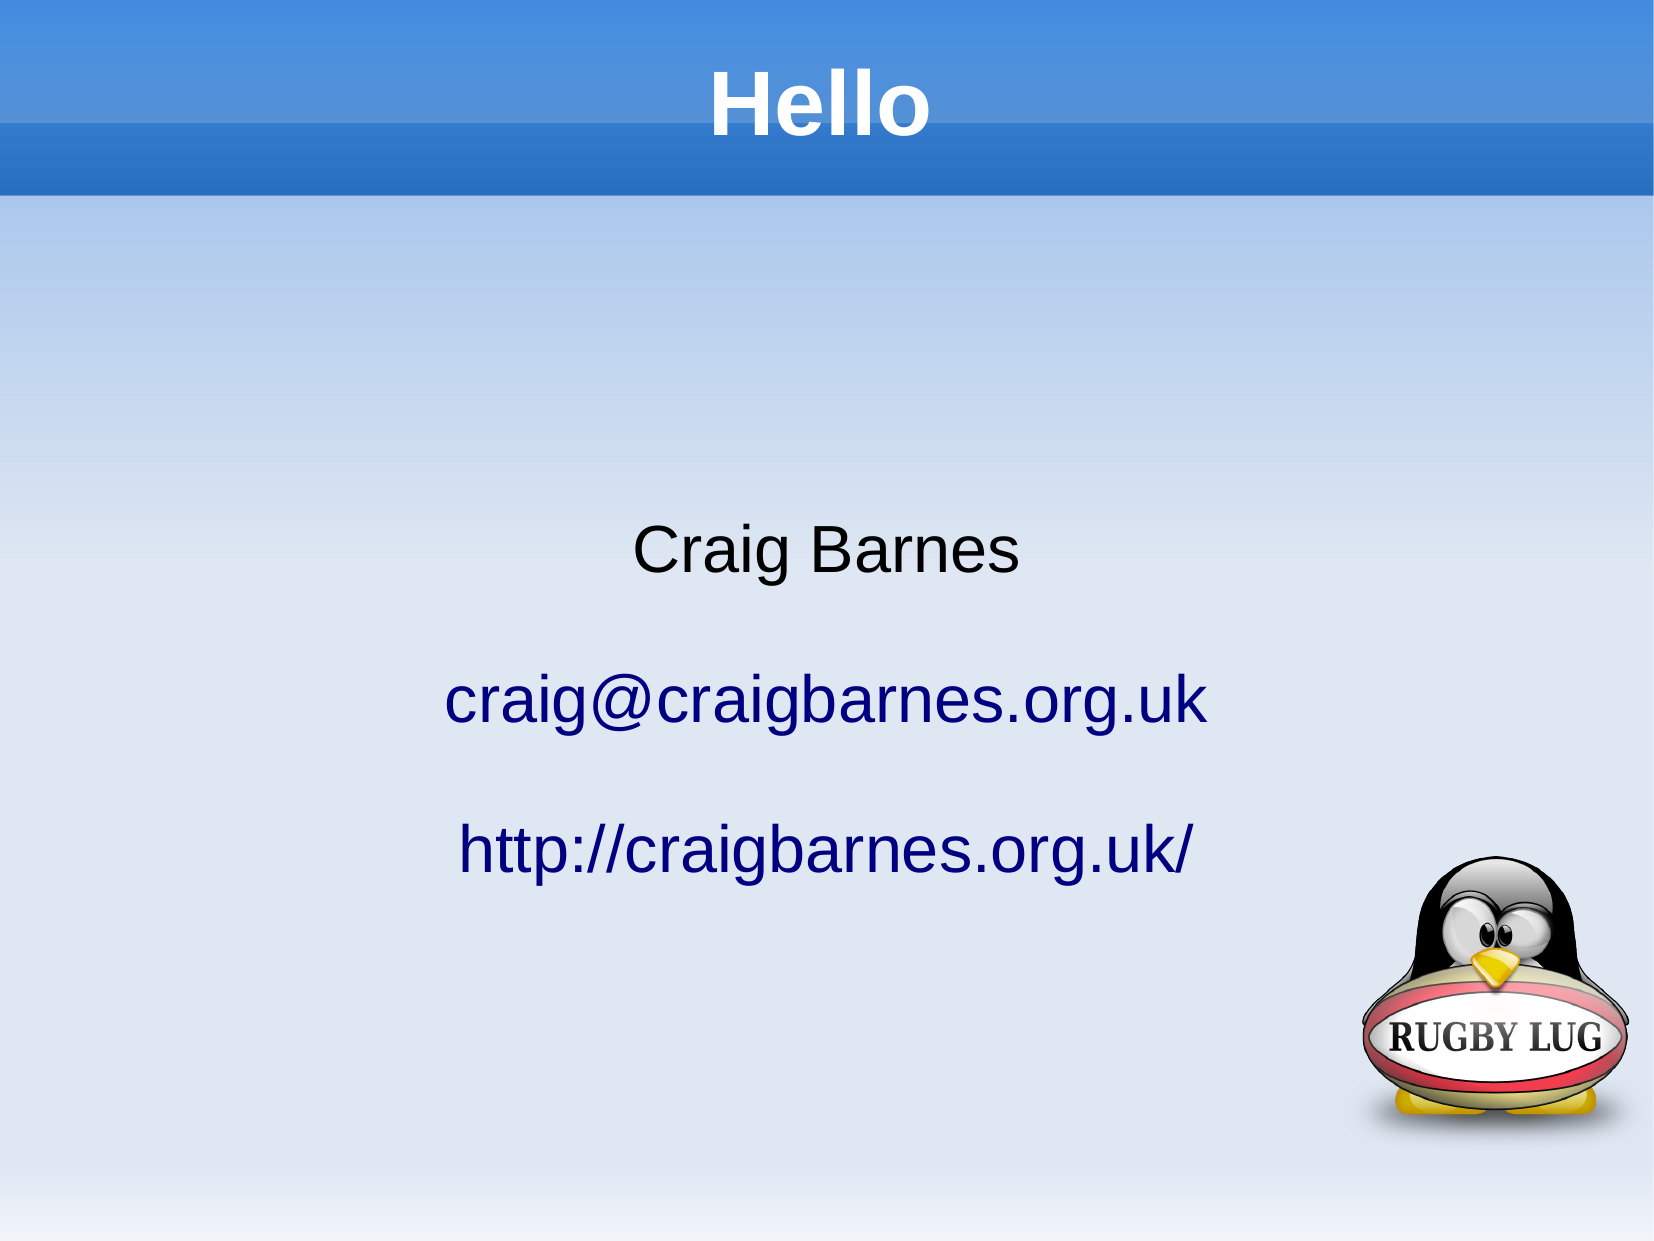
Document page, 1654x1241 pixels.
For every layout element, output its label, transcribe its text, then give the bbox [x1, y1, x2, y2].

subtitle Craig Barnes craig@craigbarnes.org.uk http://craigbarnes.org.uk/ [82, 297, 1571, 1102]
picture [0, 0, 1654, 1241]
title Hello [76, 0, 1565, 208]
